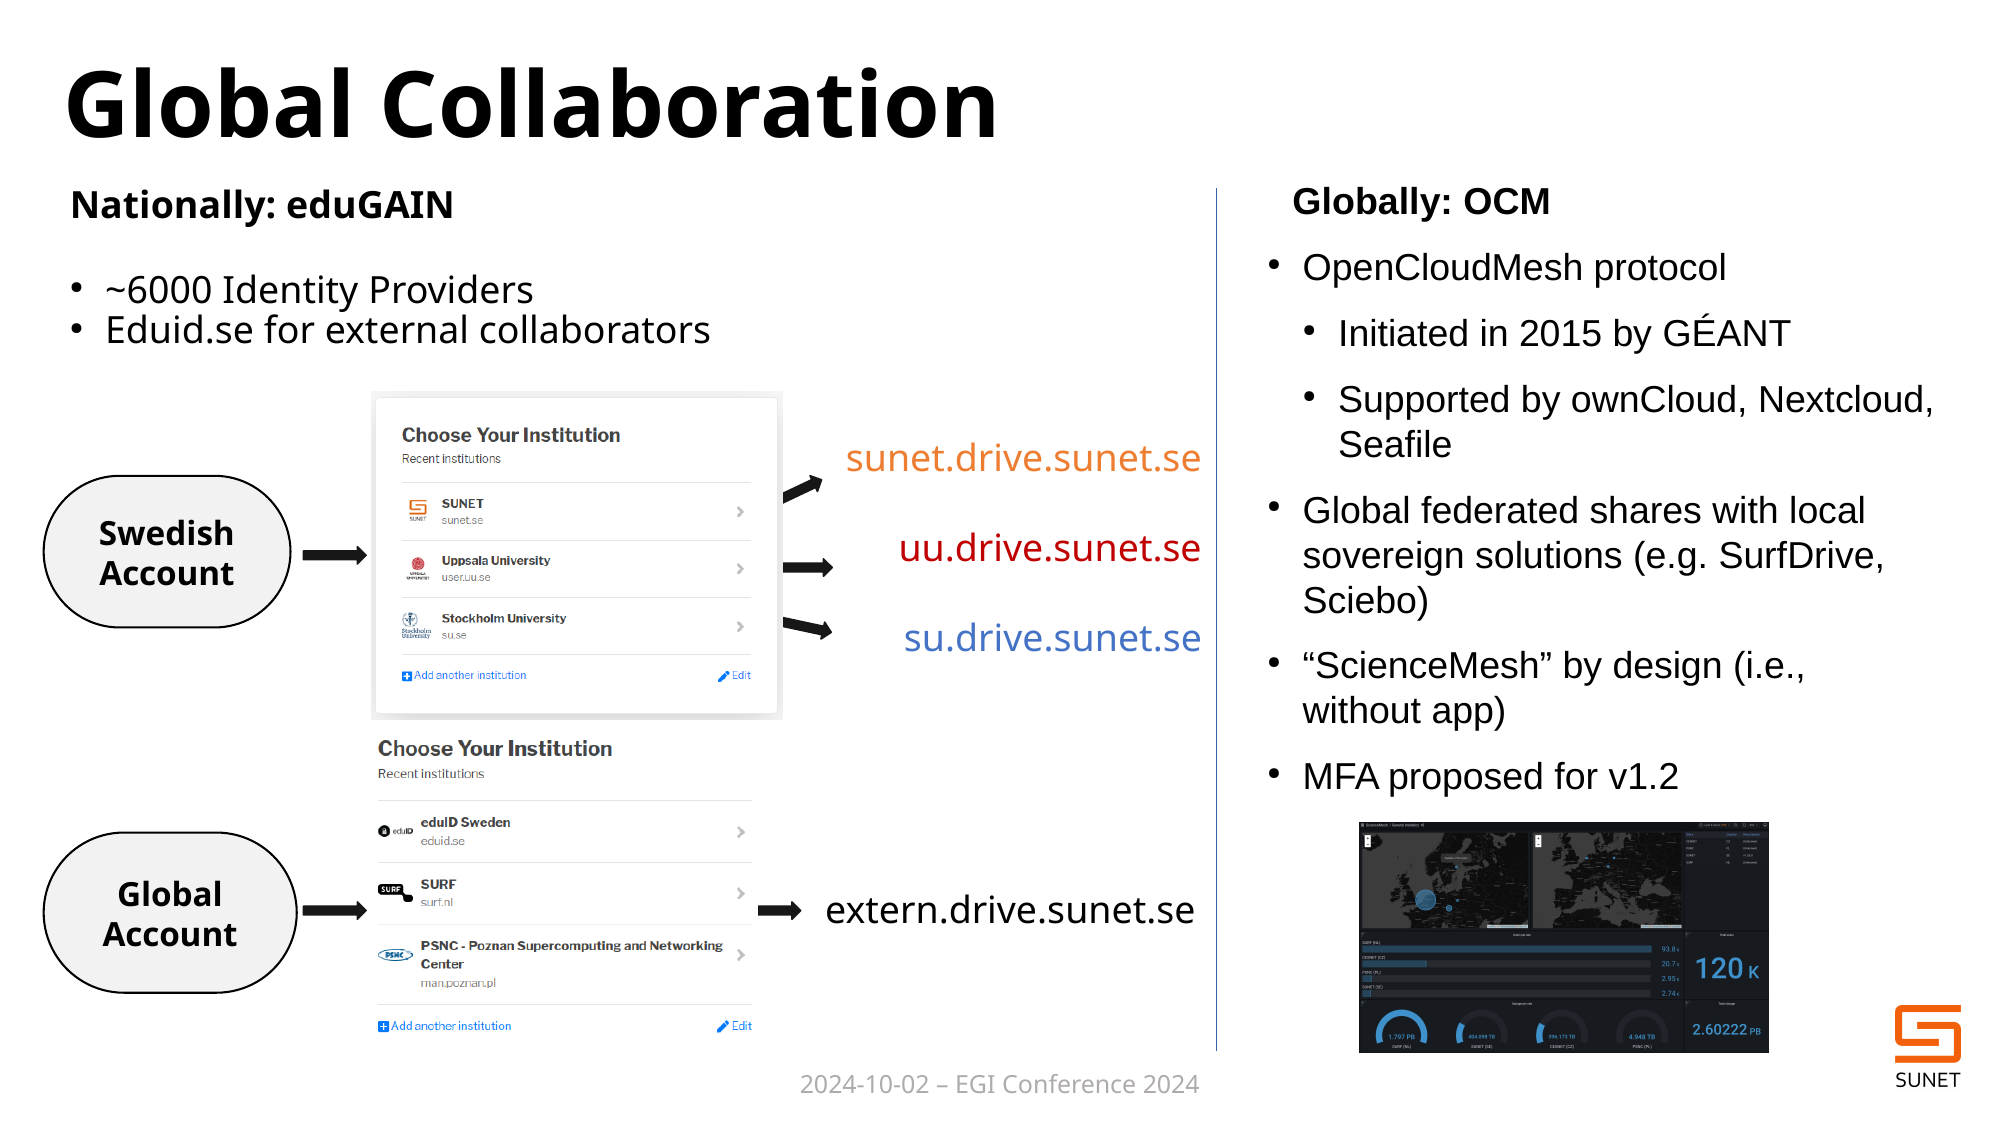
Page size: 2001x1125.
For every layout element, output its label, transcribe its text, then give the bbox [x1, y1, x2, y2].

text_box Globally: OCM OpenCloudMesh protocol Initiated in 2015 by GÉANT Supported by ownCloud, Nextcloud, Seafile Global federated shares with local sovereign solutions (e.g. SurfDrive, Sciebo) “ScienceMesh” by design (i.e., without app) MFA proposed for v1.2 [1216, 169, 1950, 995]
text_box sunet.drive.sunet.se uu.drive.sunet.se su.drive.sunet.se [827, 426, 1216, 667]
text_box [303, 546, 367, 565]
text_box 2024-10-02 – EGI Conference 2024 [500, 1061, 1500, 1106]
text_box extern.drive.sunet.se [810, 878, 1216, 939]
text_box [303, 901, 367, 920]
text_box Swedish Account [43, 475, 291, 628]
text_box [783, 475, 822, 503]
picture [371, 733, 758, 1039]
picture [371, 391, 783, 720]
text_box [758, 901, 801, 920]
text_box Global Account [43, 832, 297, 993]
text_box [783, 617, 832, 640]
title Global Collaboration [48, 27, 2000, 189]
text_box [783, 558, 833, 577]
text_box Nationally: eduGAIN ~6000 Identity Providers Eduid.se for external collaborators [54, 167, 818, 370]
picture [1895, 1005, 1961, 1092]
picture [1359, 995, 1769, 1053]
